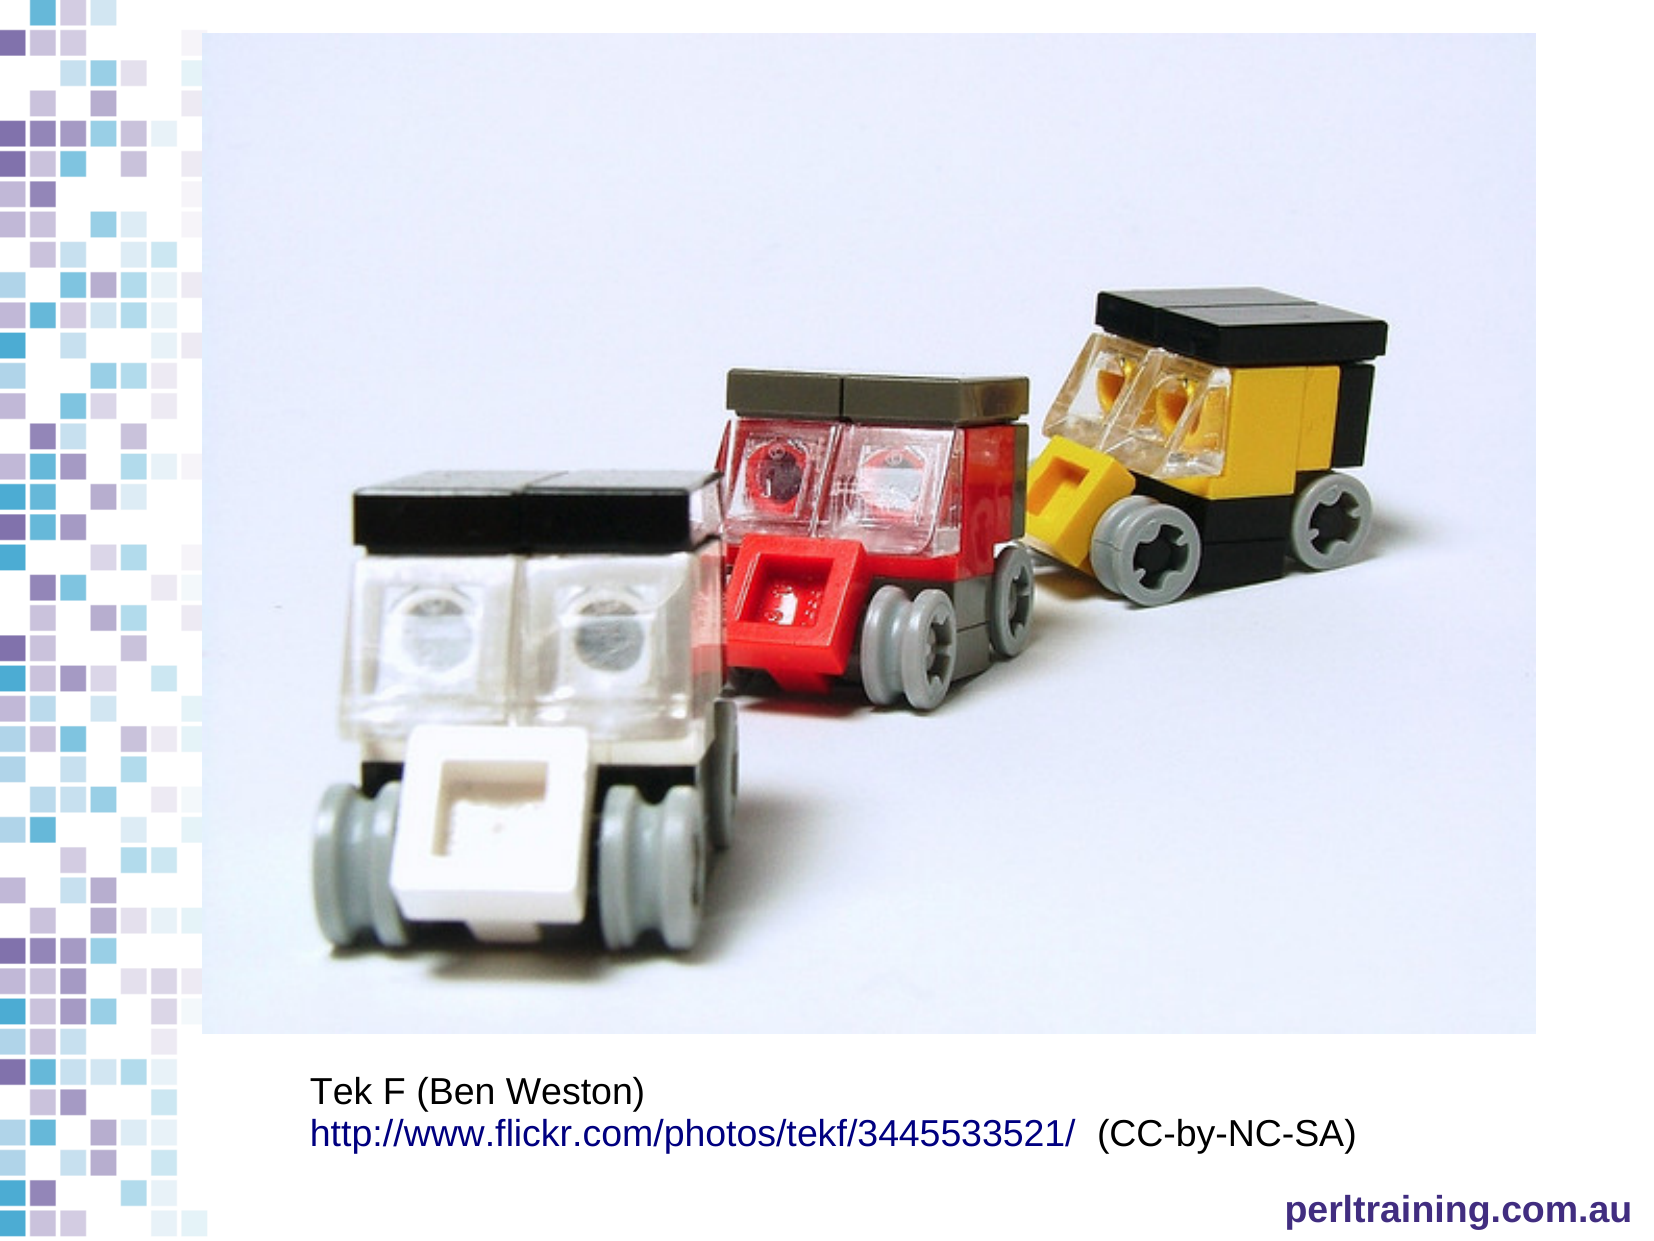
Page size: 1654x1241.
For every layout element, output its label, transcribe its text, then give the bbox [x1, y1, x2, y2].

picture [0, 0, 1536, 1241]
text_box Tek F (Ben Weston) http://www.flickr.com/photos/tekf/3445533521/ (CC-by-NC-SA) [295, 1062, 1372, 1162]
